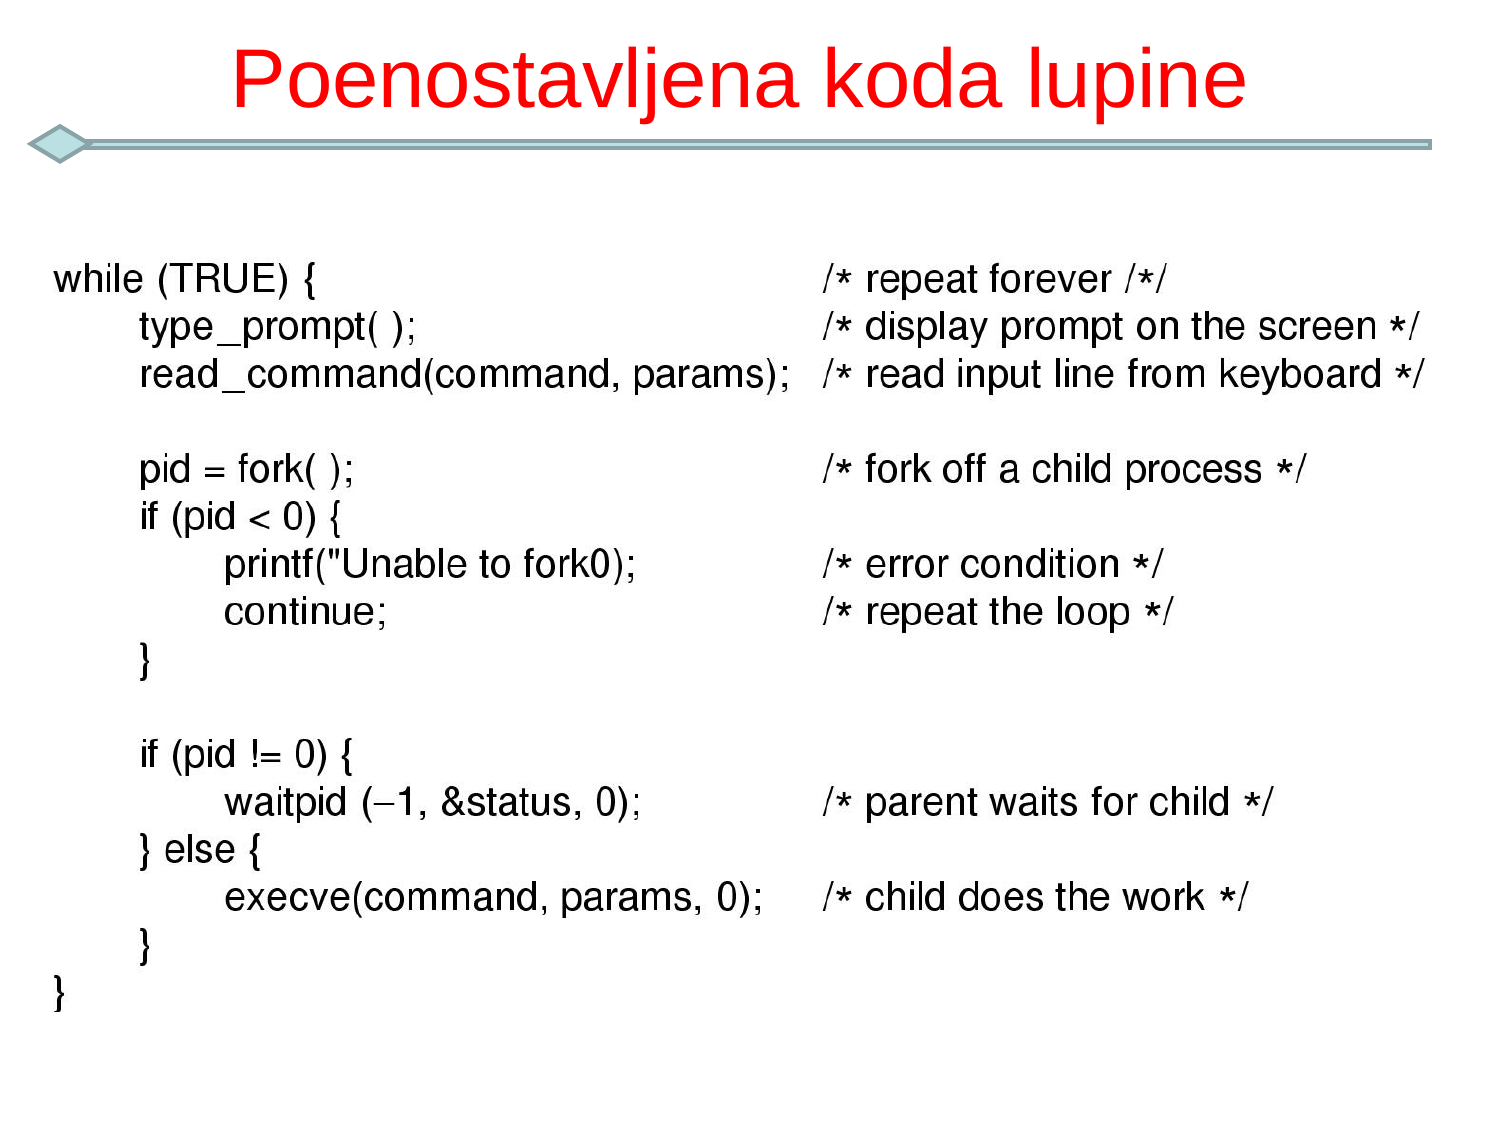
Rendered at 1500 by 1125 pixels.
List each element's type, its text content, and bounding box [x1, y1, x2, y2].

title Poenostavljena koda lupine [64, 0, 1415, 149]
picture [53, 196, 1430, 1012]
